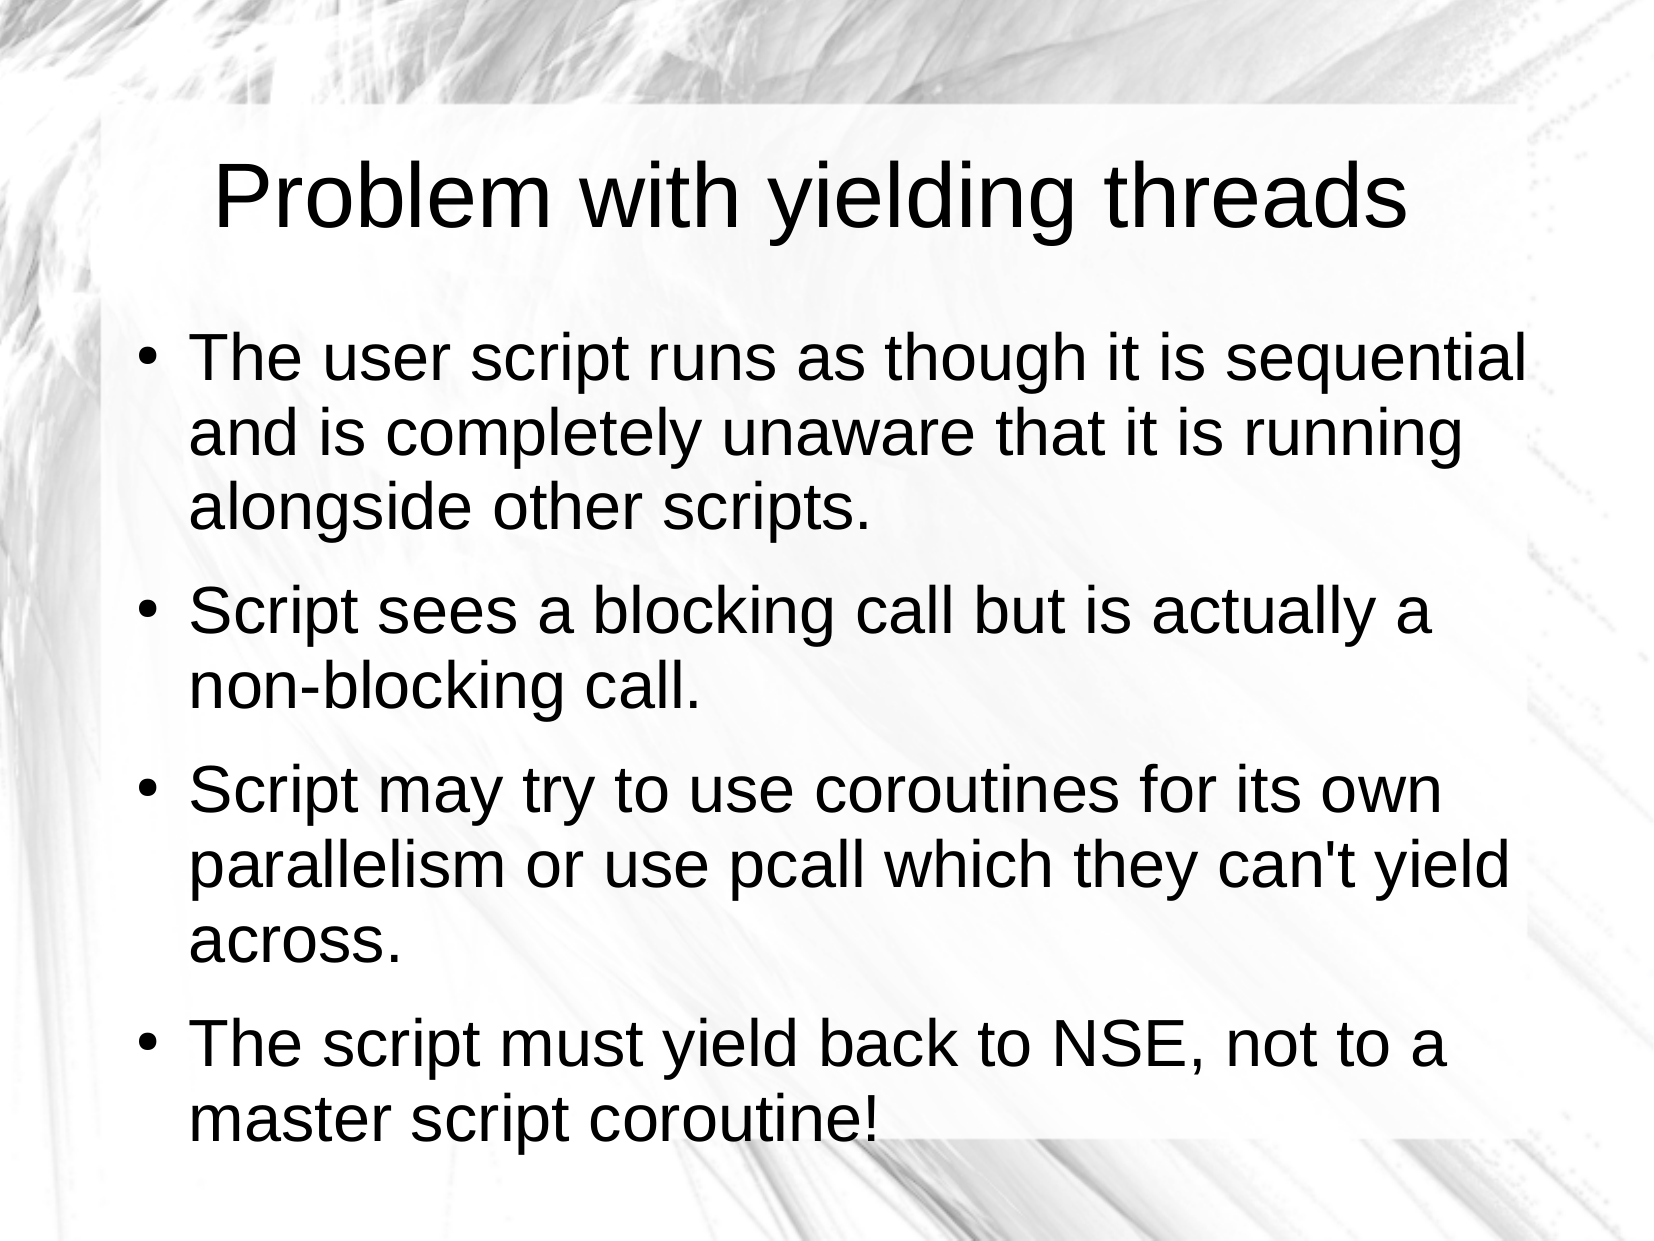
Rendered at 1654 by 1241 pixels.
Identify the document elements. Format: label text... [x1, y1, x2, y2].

title Problem with yielding threads [118, 119, 1506, 273]
picture [0, 0, 1654, 1241]
list The user script runs as though it is sequential and is completely unaware that it is running alongside other scripts. Script sees a blocking call but is actually a non-blocking call. Script may try to use coroutines for its own parallelism or use pcall which they can't yield across. The script must yield back to NSE, not to a master script coroutine! [118, 319, 1571, 1239]
